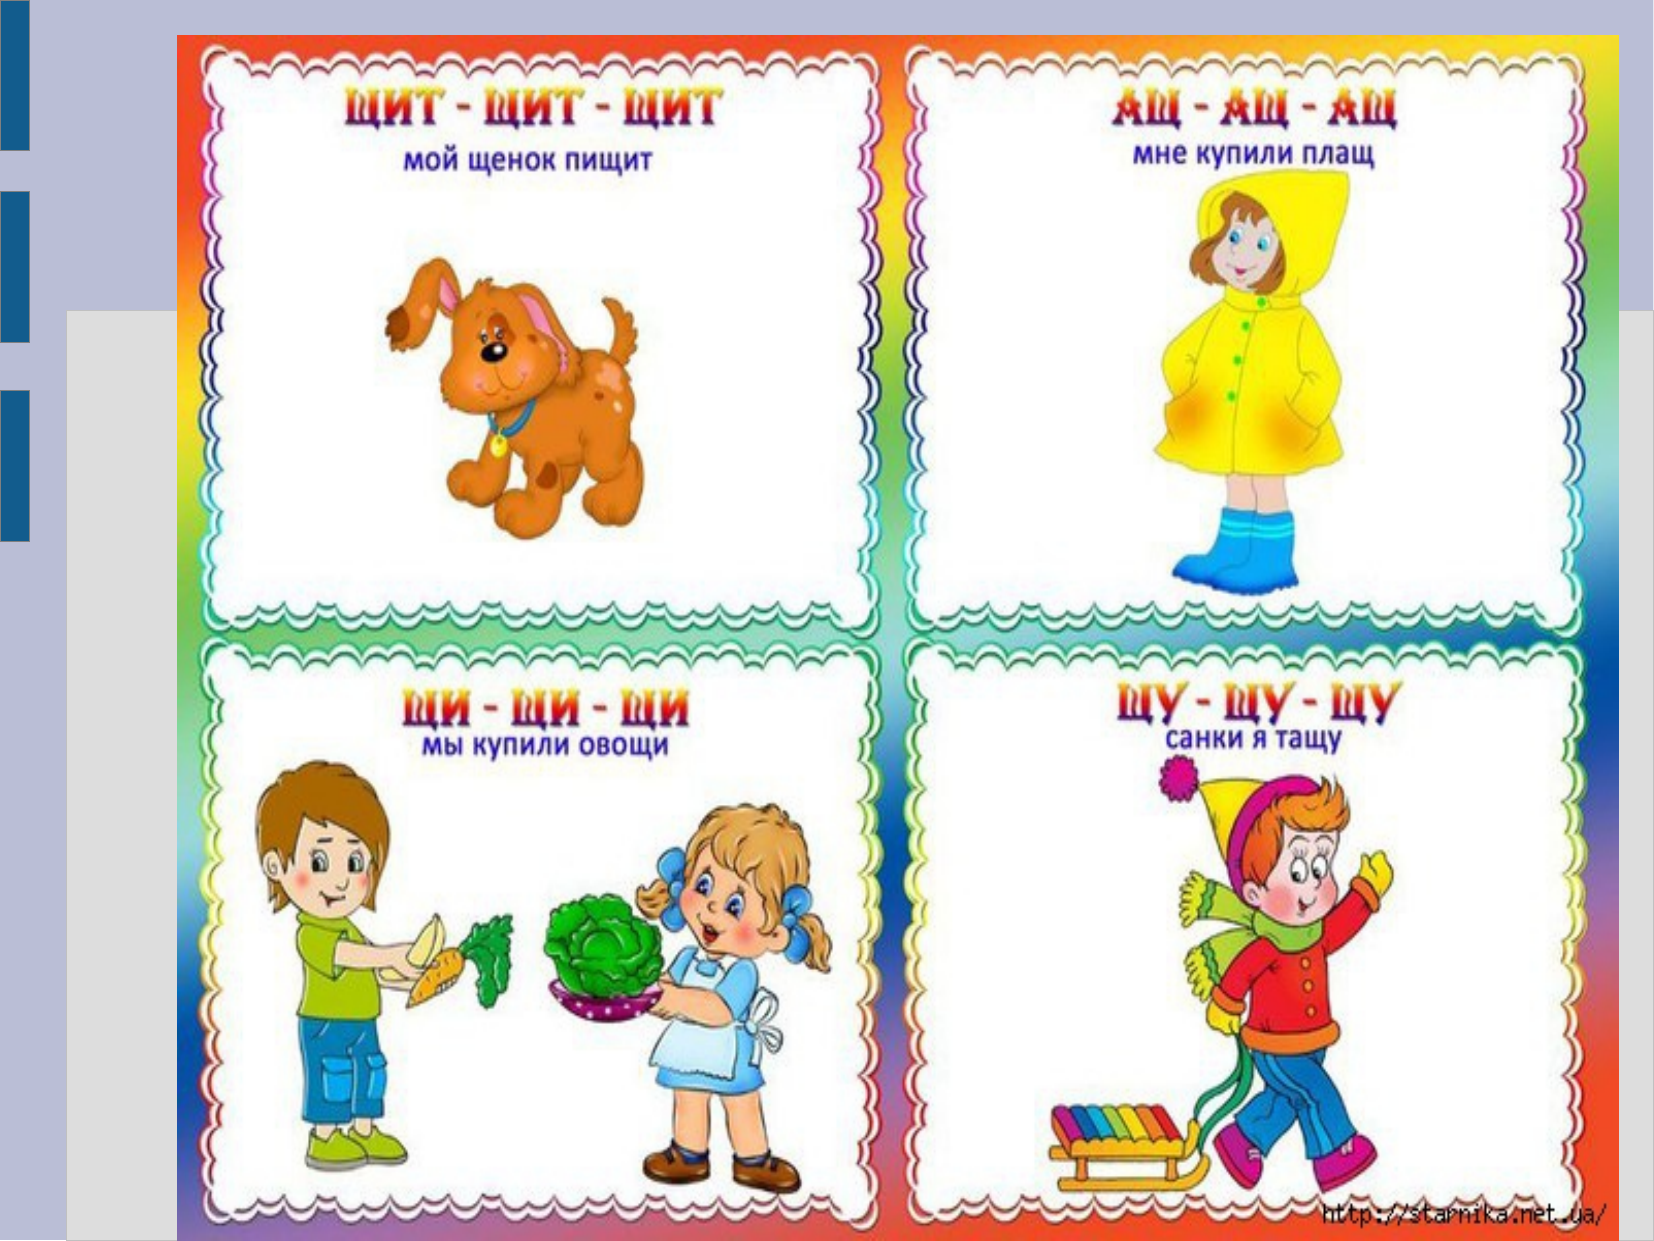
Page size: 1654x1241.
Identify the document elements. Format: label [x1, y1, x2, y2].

picture [177, 35, 1619, 1241]
